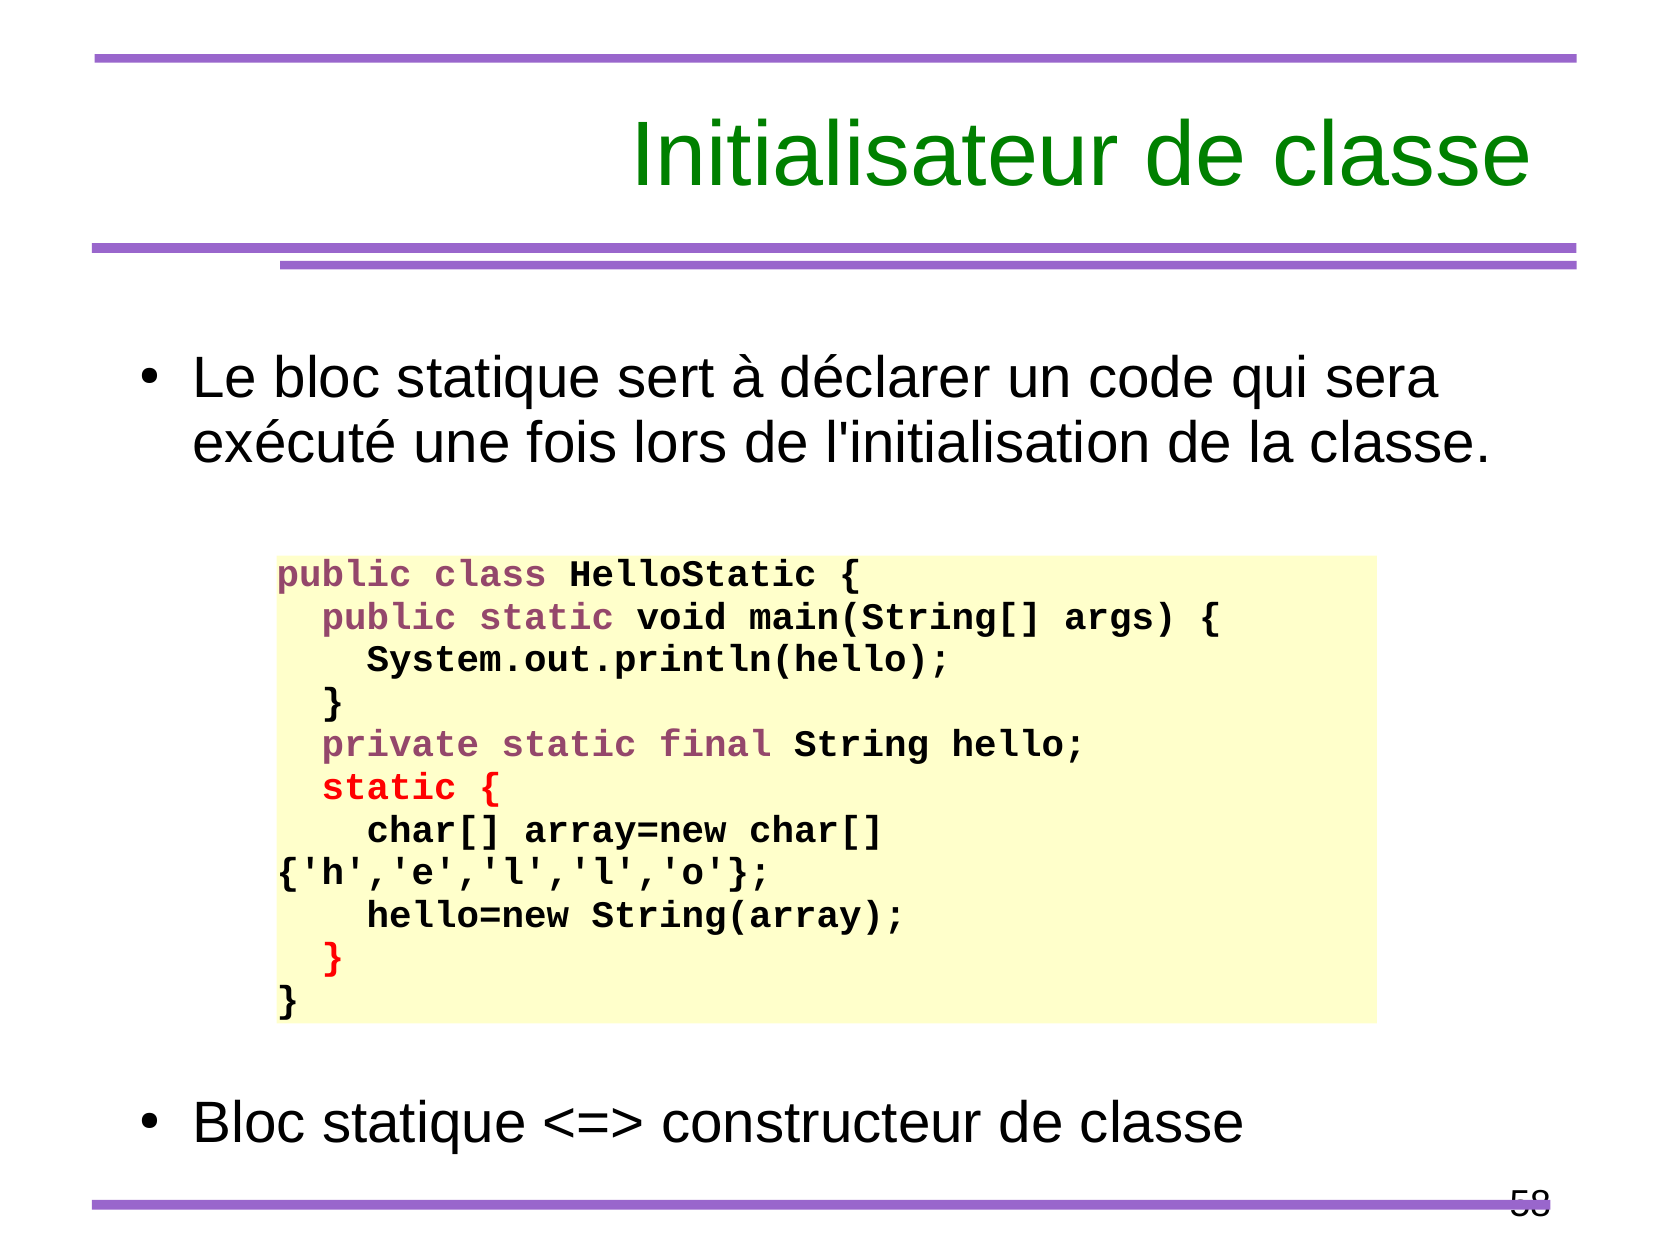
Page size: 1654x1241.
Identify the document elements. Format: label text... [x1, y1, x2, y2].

list Le bloc statique sert à déclarer un code qui sera exécuté une fois lors de l'initialisation de la classe. Bloc statique <=> constructeur de classe [121, 344, 1534, 1197]
title Initialisateur de classe [121, 49, 1534, 257]
text_box public class HelloStatic { public static void main(String[] args) { System.out.println(hello); } private static final String hello; static { char[] array=new char[]{'h','e','l','l','o'}; hello=new String(array); } } [276, 555, 1377, 1024]
